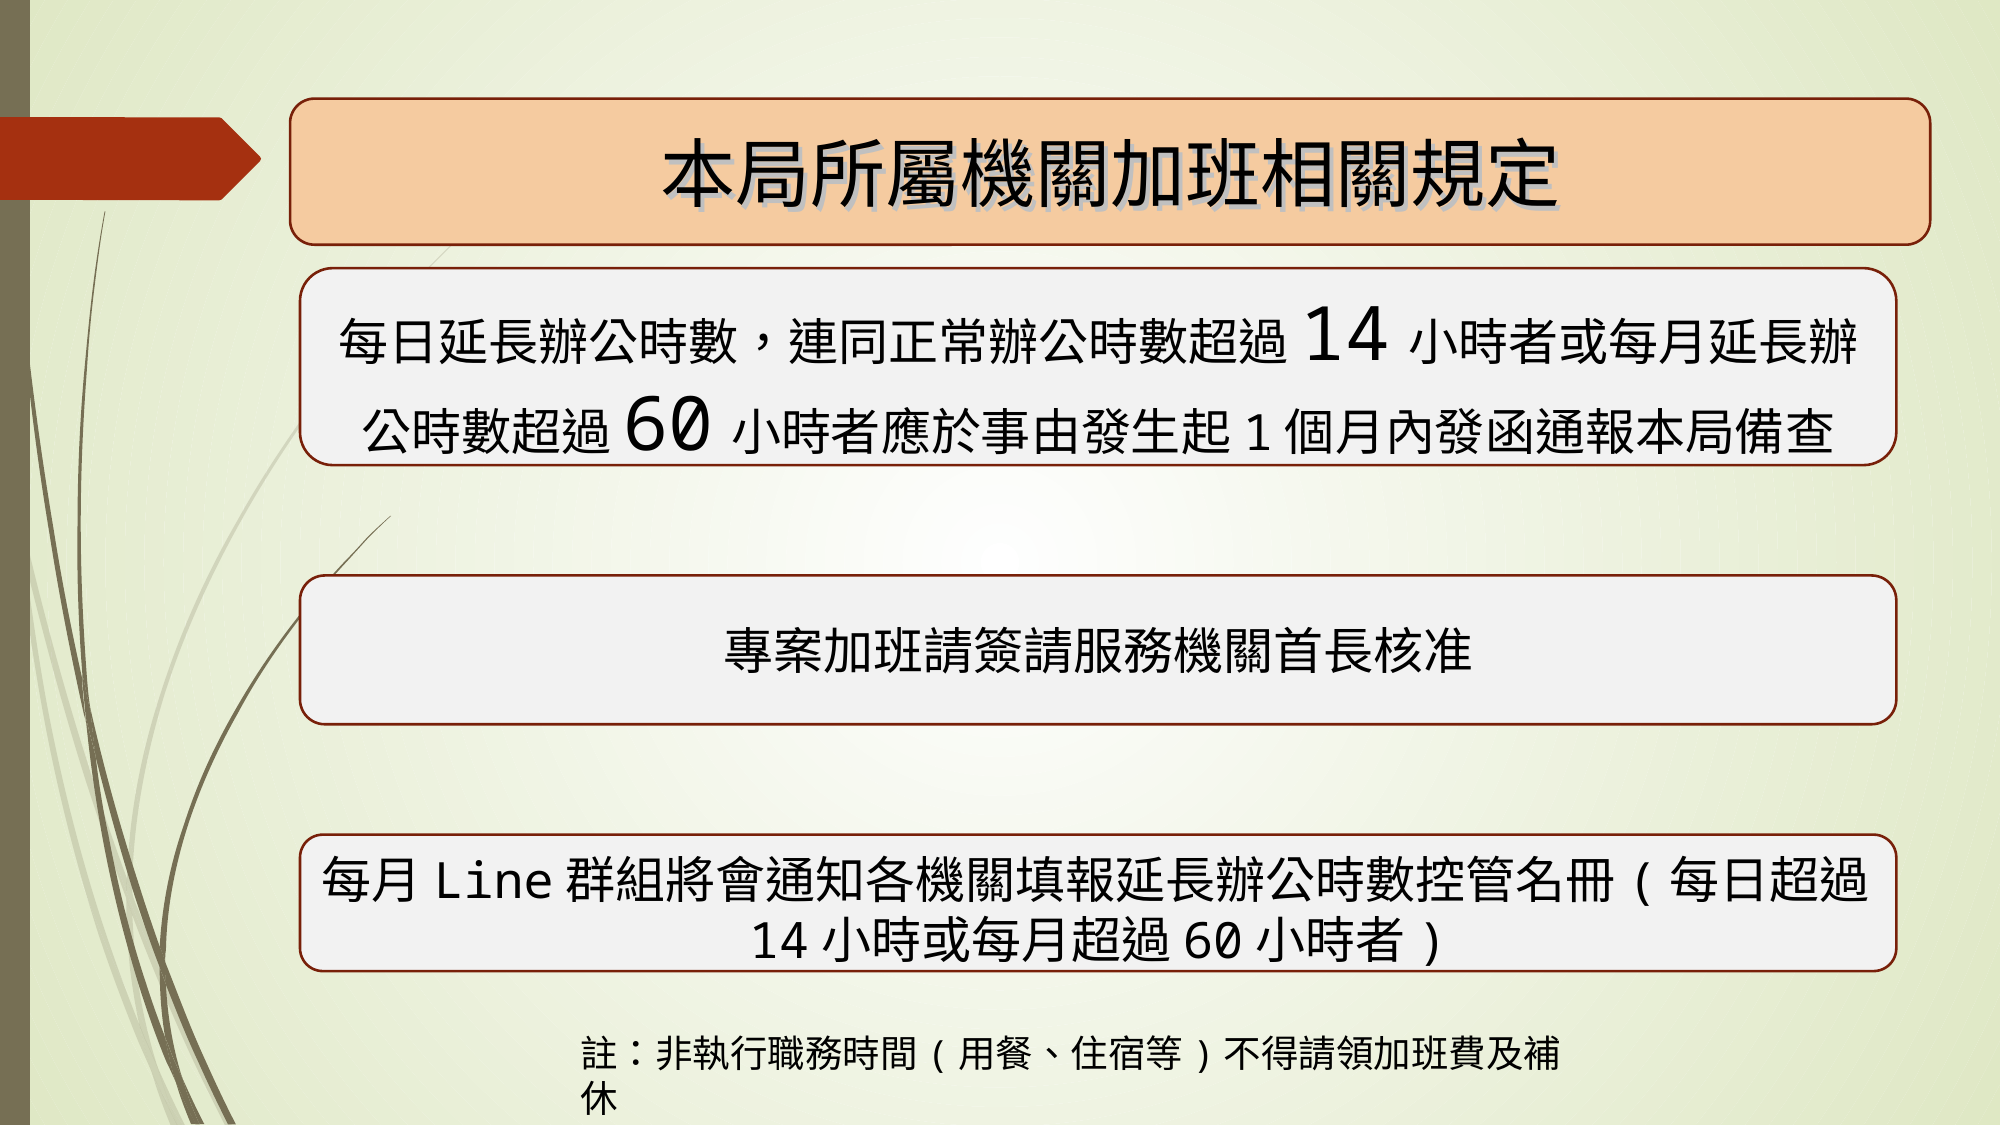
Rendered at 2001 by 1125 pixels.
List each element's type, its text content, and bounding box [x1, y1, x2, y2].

text_box 專案加班請簽請服務機關首長核准 [300, 575, 1897, 725]
text_box 本局所屬機關加班相關規定 [290, 98, 1931, 245]
text_box 每日延長辦公時數，連同正常辦公時數超過14小時者或每月延長辦公時數超過60小時者應於事由發生起1個月內發函通報本局備查 [300, 268, 1897, 466]
text_box 每月Line群組將會通知各機關填報延長辦公時數控管名冊(每日超過14小時或每月超過60小時者) [300, 834, 1897, 972]
text_box 註：非執行職務時間(用餐、住宿等)不得請領加班費及補休 [565, 1022, 1599, 1084]
